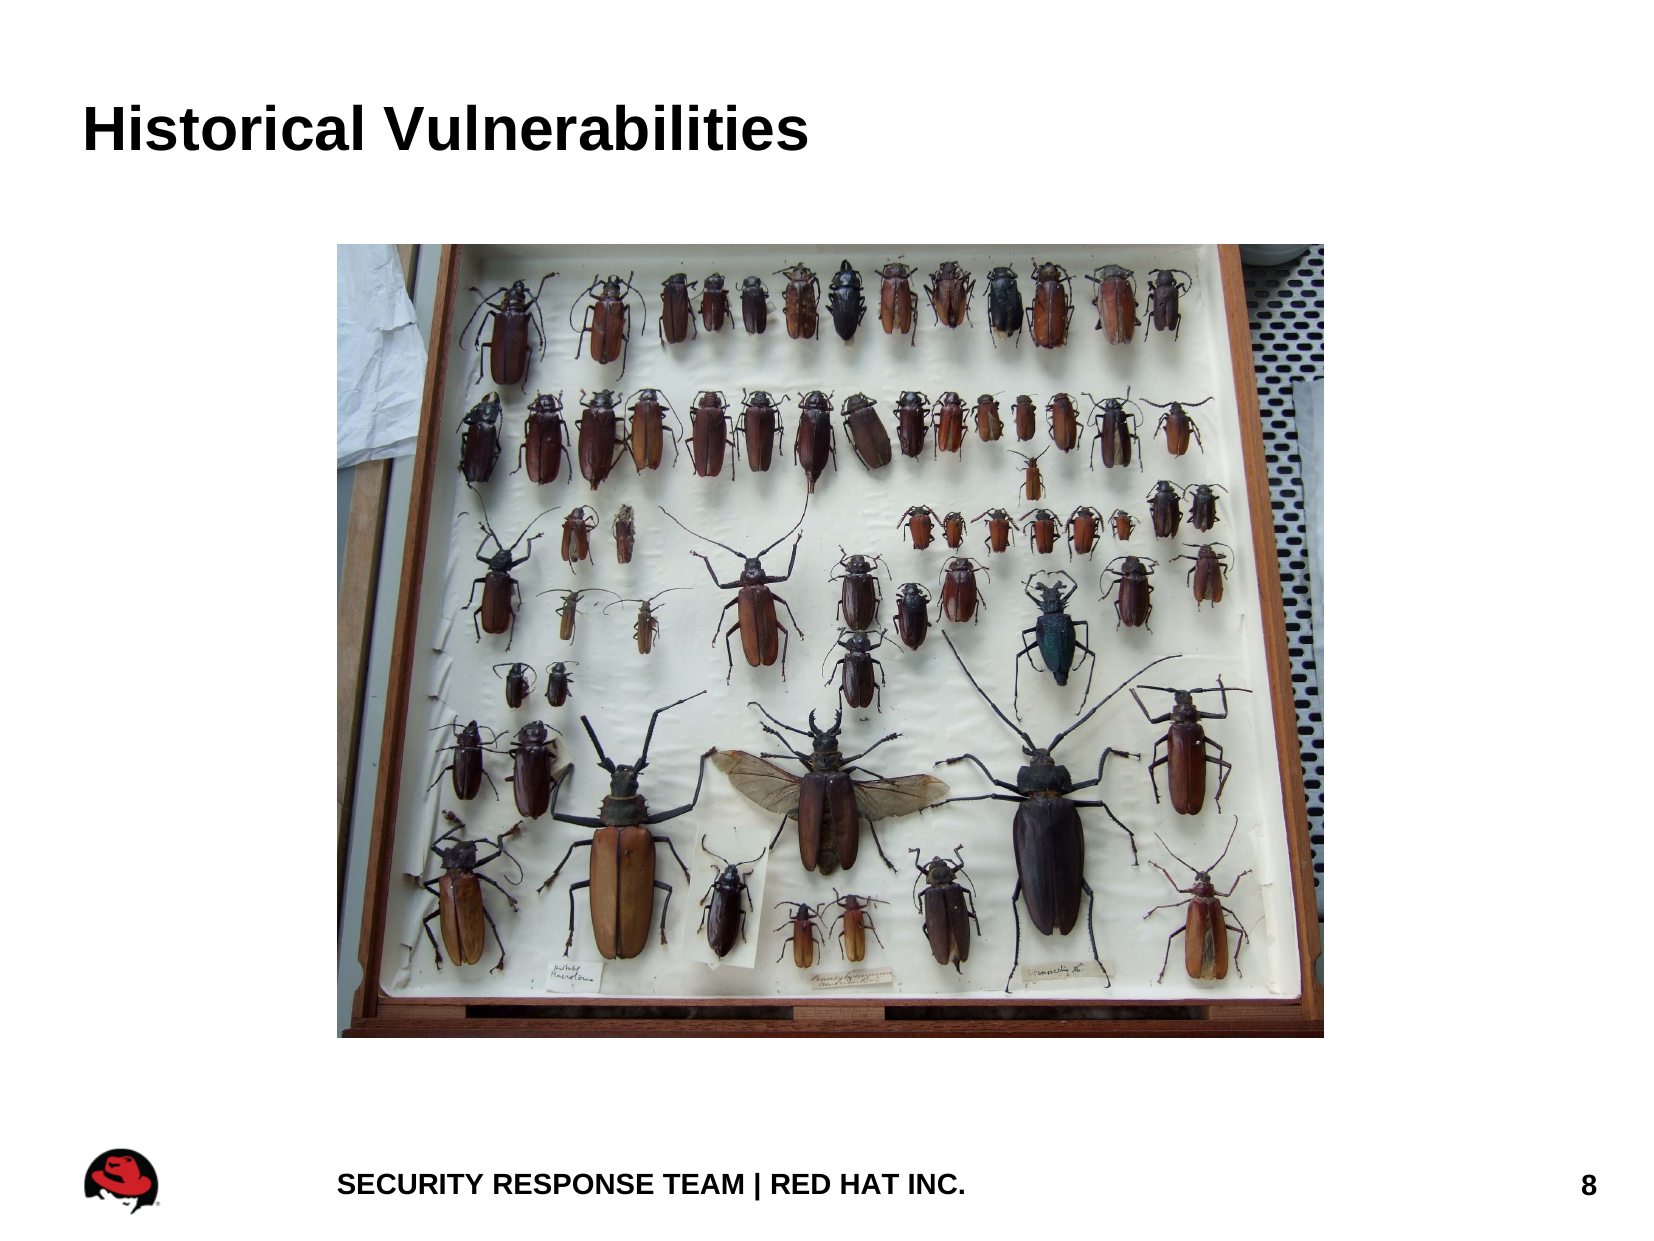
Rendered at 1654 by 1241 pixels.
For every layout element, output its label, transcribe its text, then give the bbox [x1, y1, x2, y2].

title Historical Vulnerabilities [82, 37, 1571, 225]
picture [83, 1146, 166, 1224]
picture [337, 244, 1324, 1039]
